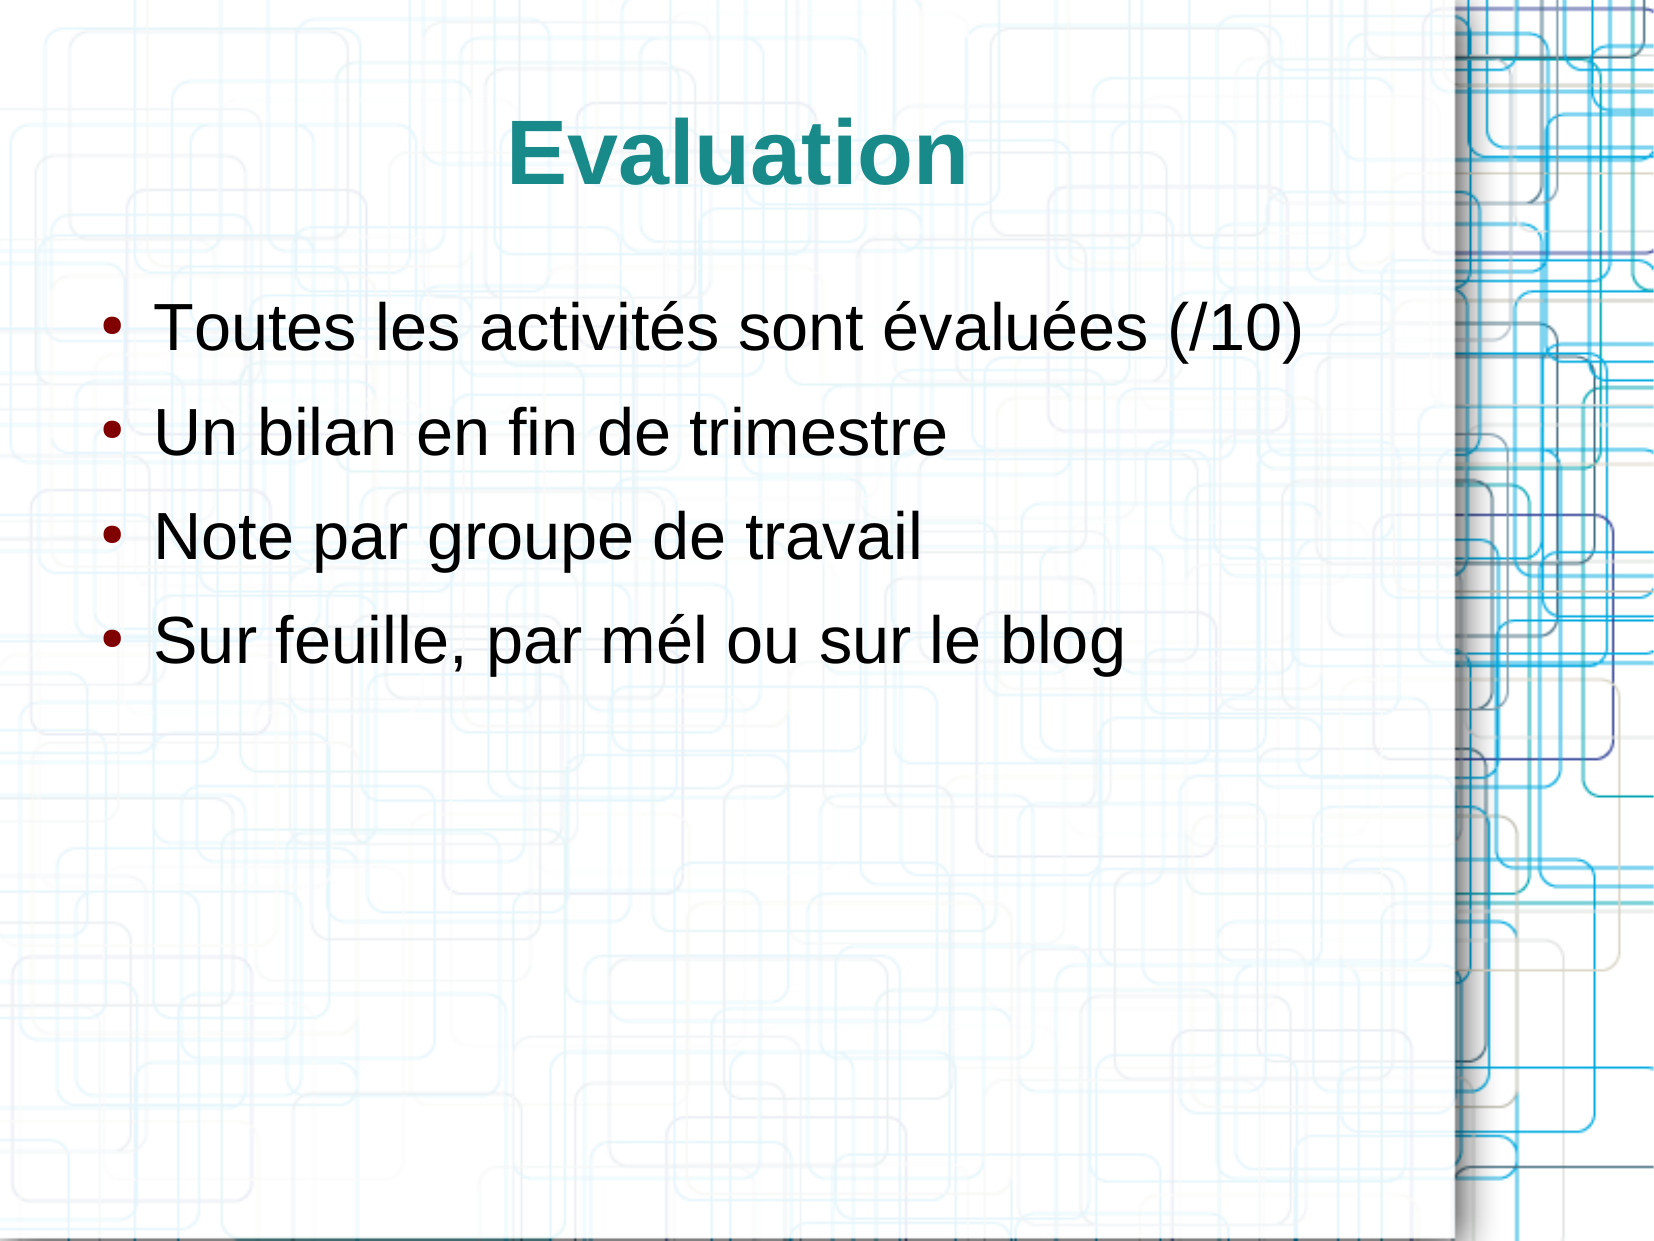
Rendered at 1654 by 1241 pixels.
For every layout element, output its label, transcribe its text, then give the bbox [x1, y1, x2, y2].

picture [0, 0, 1654, 1241]
list Toutes les activités sont évaluées (/10) Un bilan en fin de trimestre Note par groupe de travail Sur feuille, par mél ou sur le blog [82, 290, 1418, 1010]
title Evaluation [59, 49, 1418, 257]
